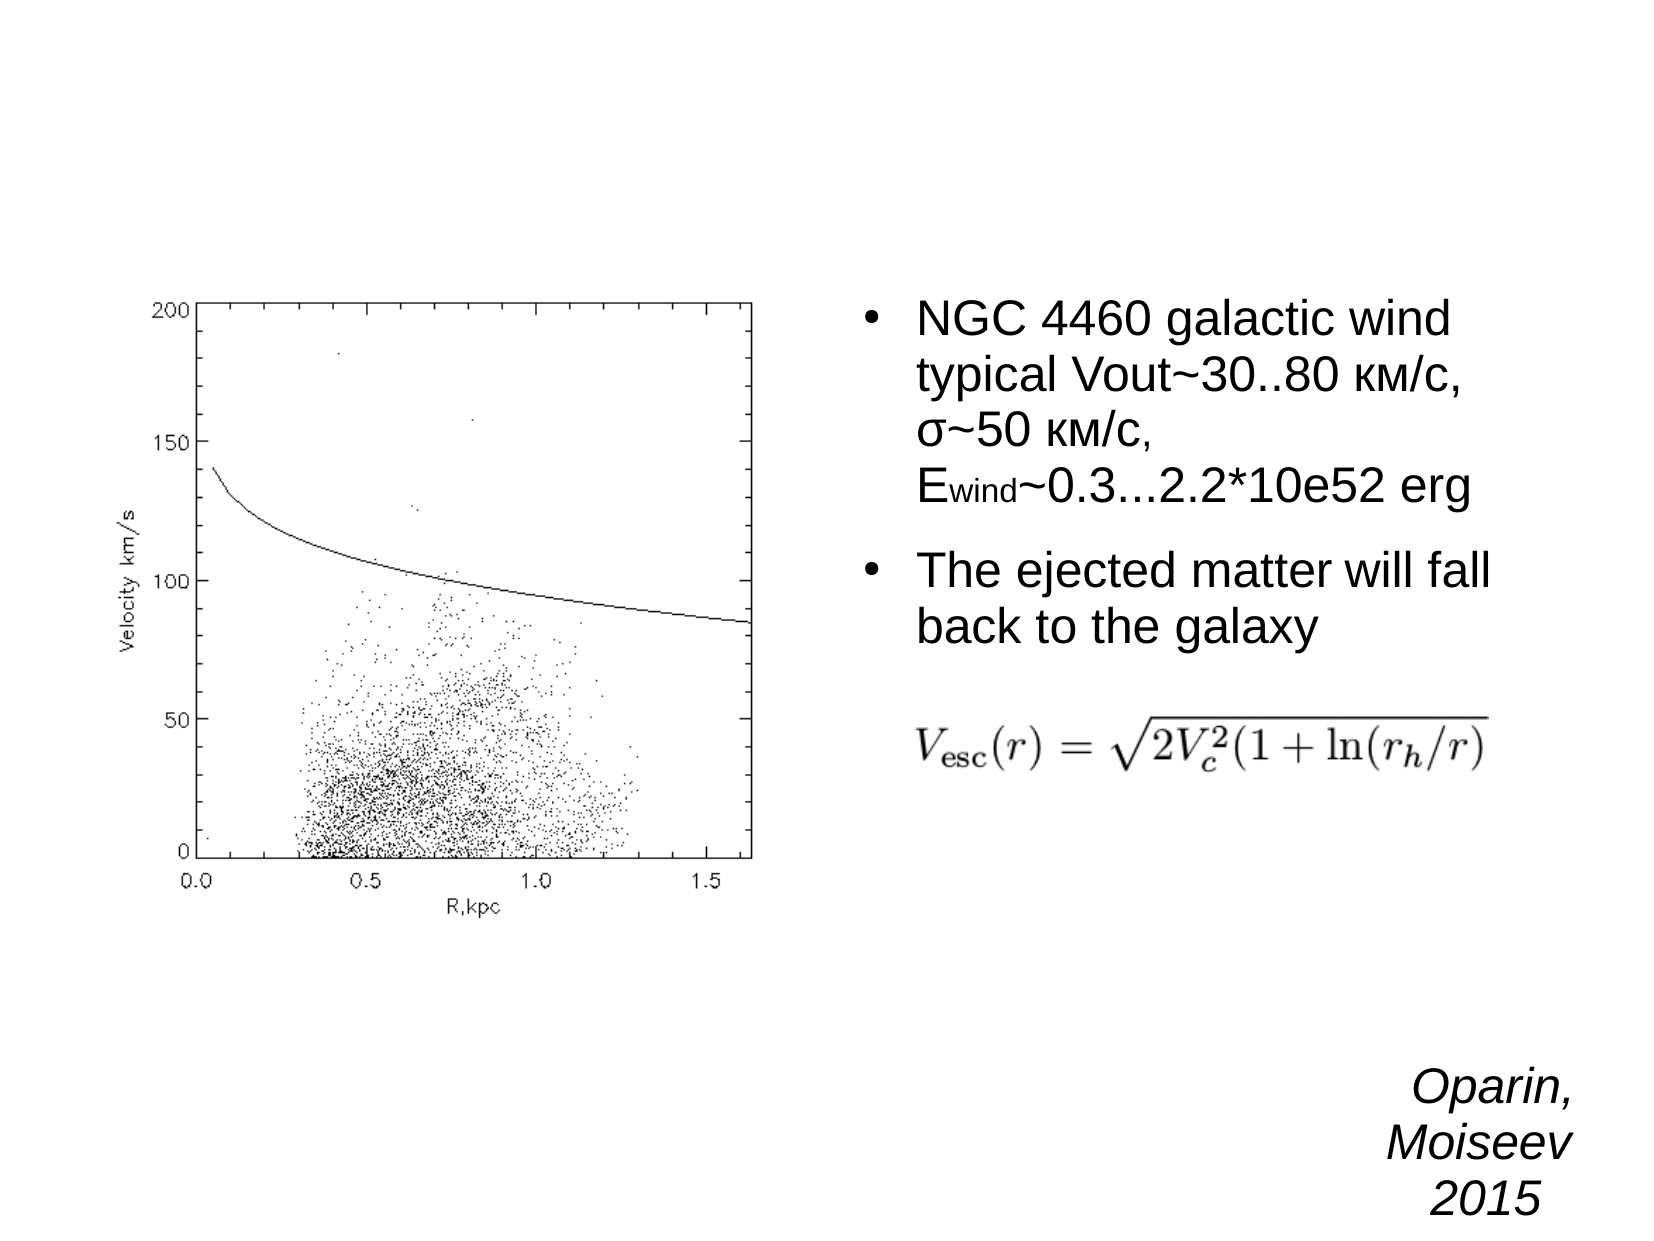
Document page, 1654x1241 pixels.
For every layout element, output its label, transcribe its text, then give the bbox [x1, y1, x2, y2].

text_box Oparin, Moiseev 2015 [1318, 1051, 1654, 1234]
picture [86, 249, 806, 969]
list NGC 4460 galactic wind typical Vout~30..80 км/с, σ~50 км/с, Ewind~0.3...2.2*10e52 erg The ejected matter will fall back to the galaxy [845, 290, 1572, 1010]
picture [909, 694, 1489, 784]
